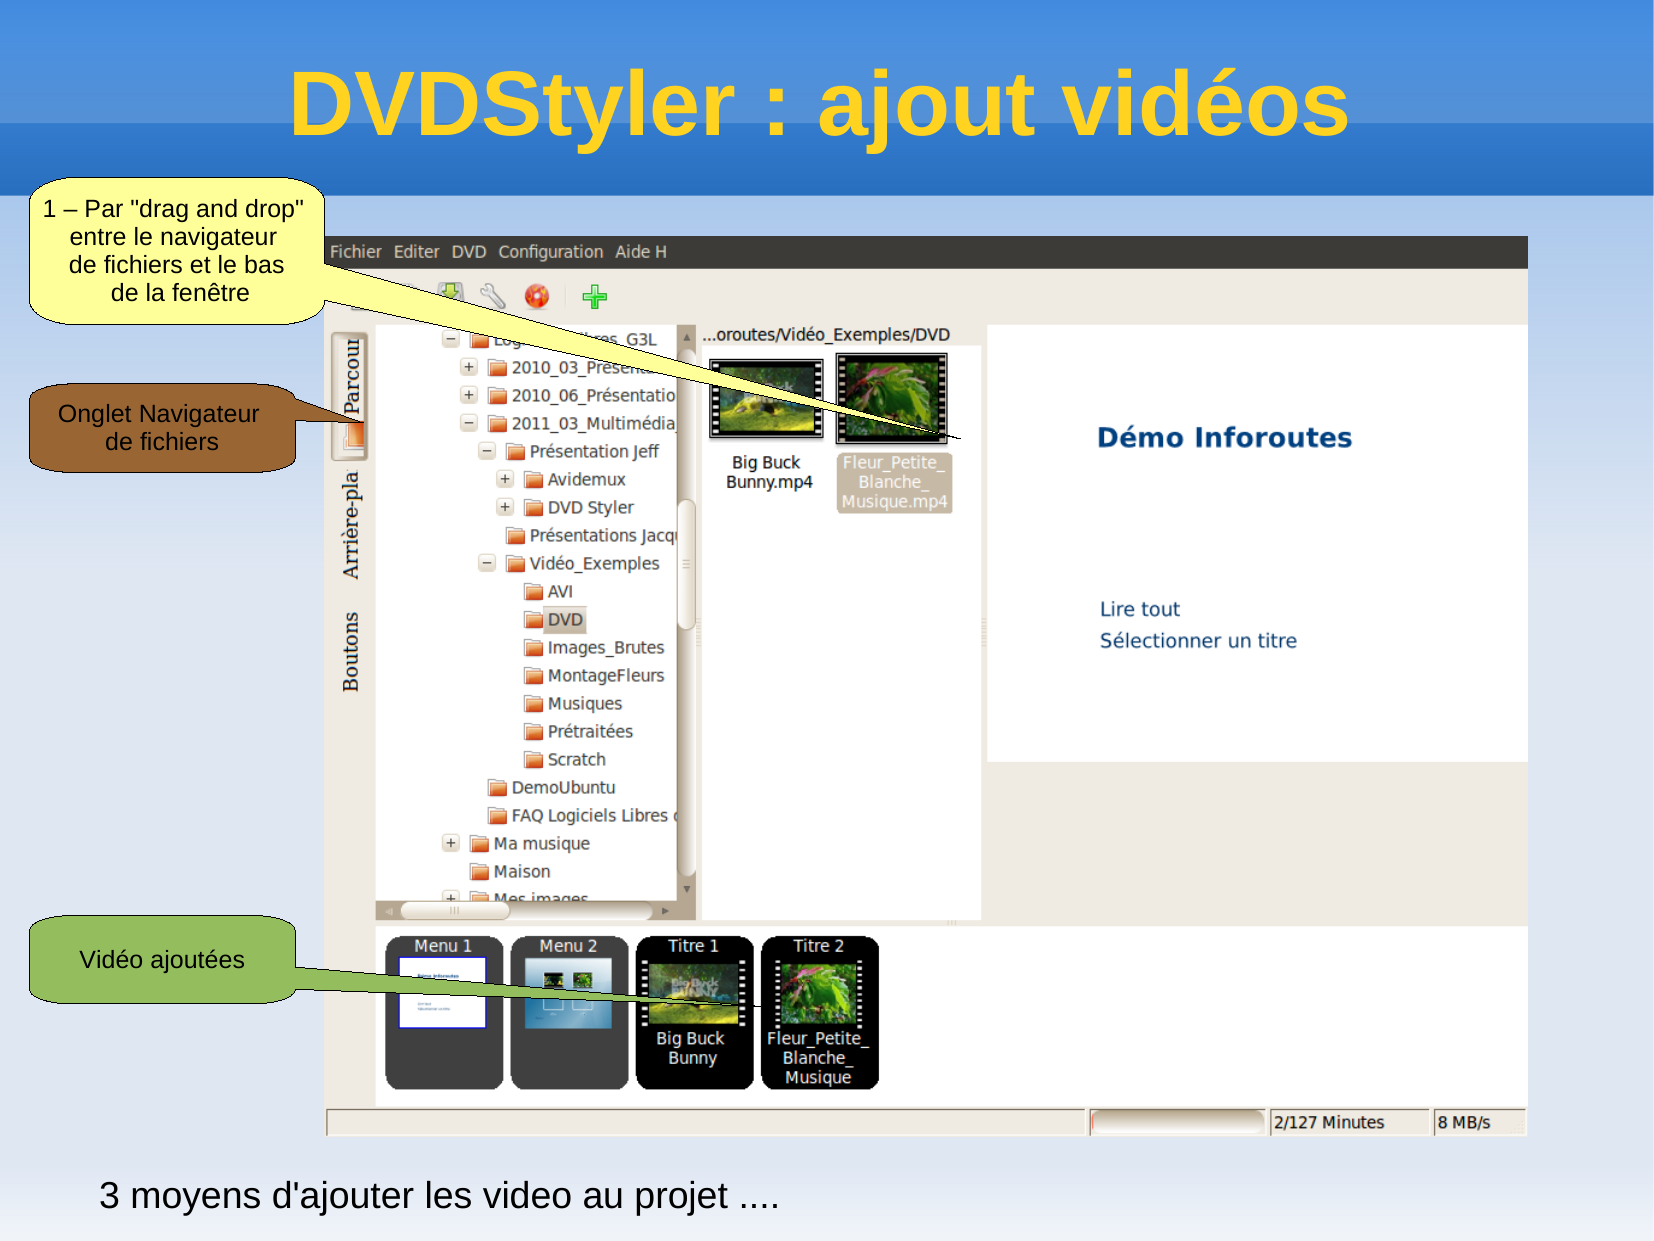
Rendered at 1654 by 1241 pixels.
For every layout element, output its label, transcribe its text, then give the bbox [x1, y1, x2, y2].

subtitle 3 moyens d'ajouter les video au projet .... [88, 1151, 1241, 1241]
title DVDStyler : ajout vidéos [76, 0, 1565, 208]
text_box 1 – Par "drag and drop" entre le navigateur de fichiers et le bas de la fenêtre [29, 177, 961, 439]
picture [0, 0, 1654, 1241]
text_box Onglet Navigateur de fichiers [29, 383, 364, 473]
text_box Vidéo ajoutées [29, 915, 761, 1007]
